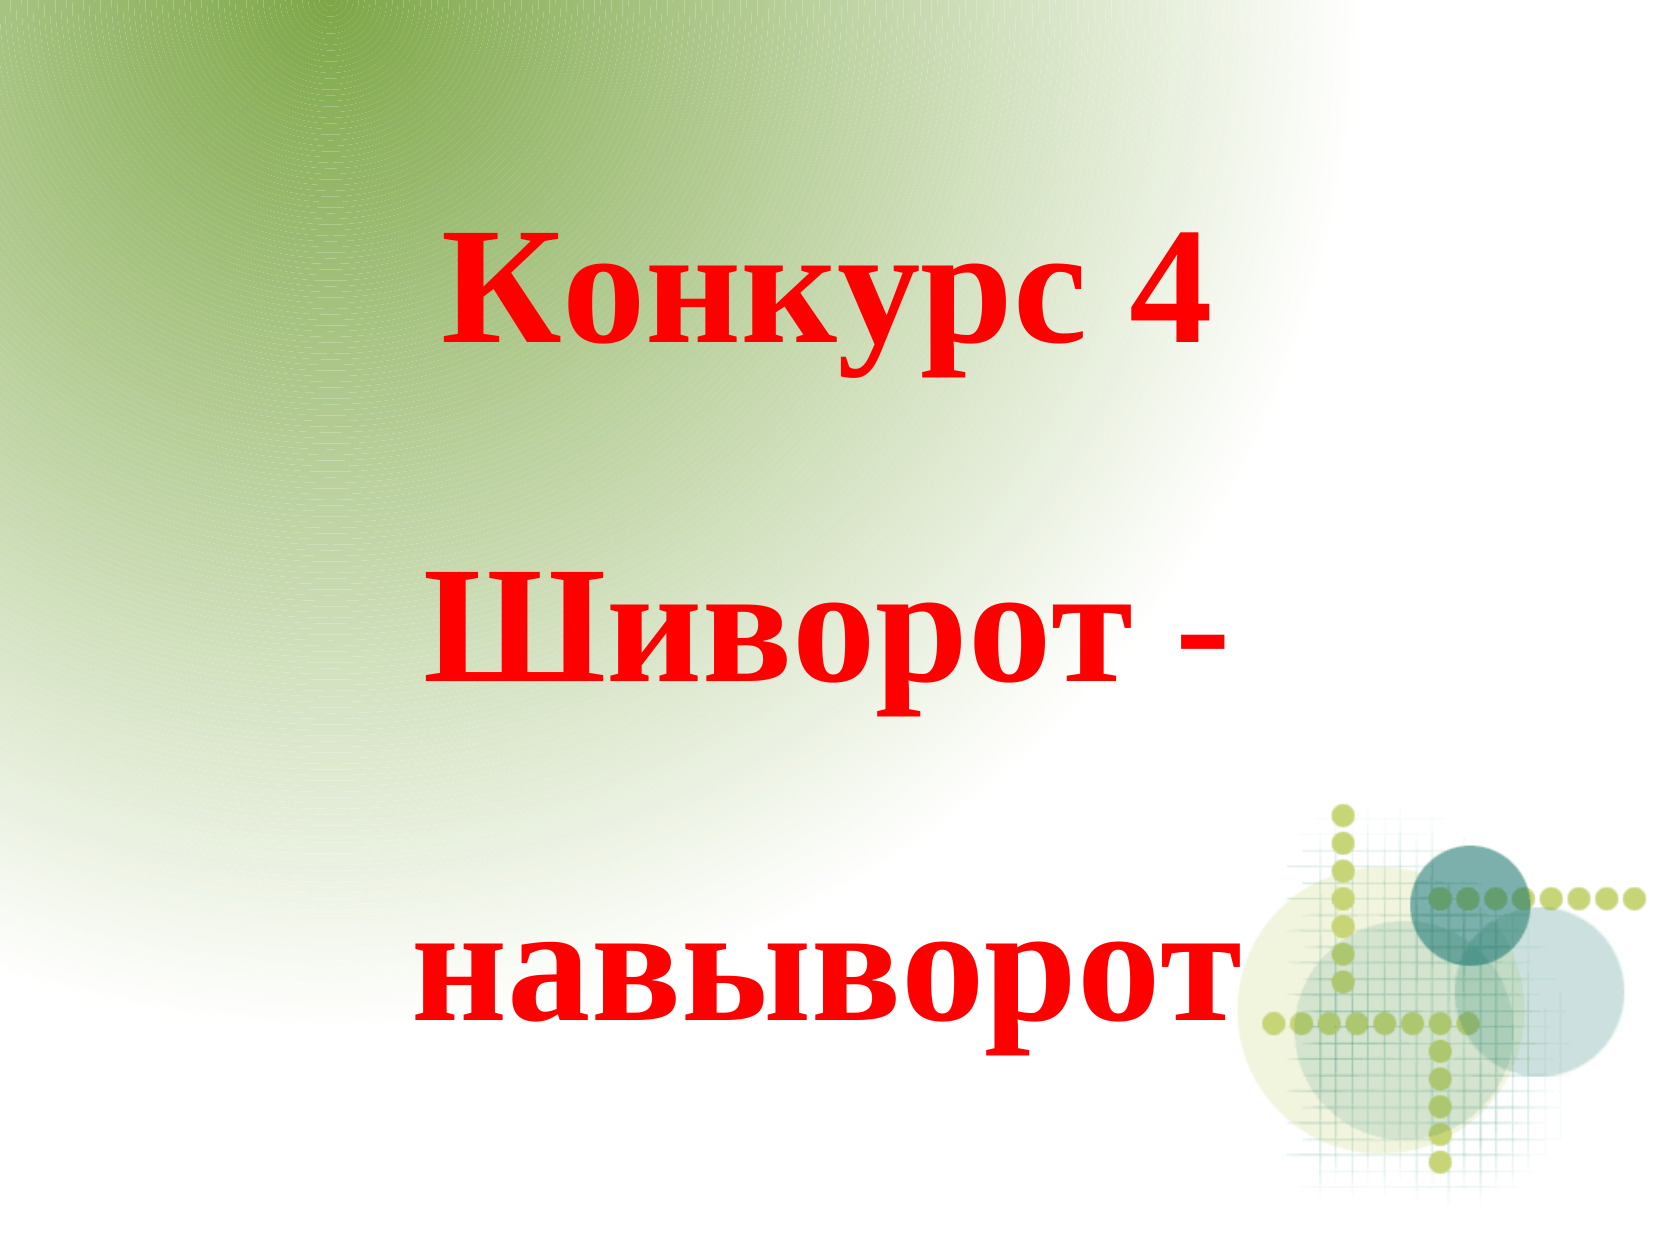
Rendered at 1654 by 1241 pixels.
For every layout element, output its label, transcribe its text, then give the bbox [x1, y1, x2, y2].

subtitle Конкурс 4 Шиворот - навыворот [121, 102, 1534, 1126]
